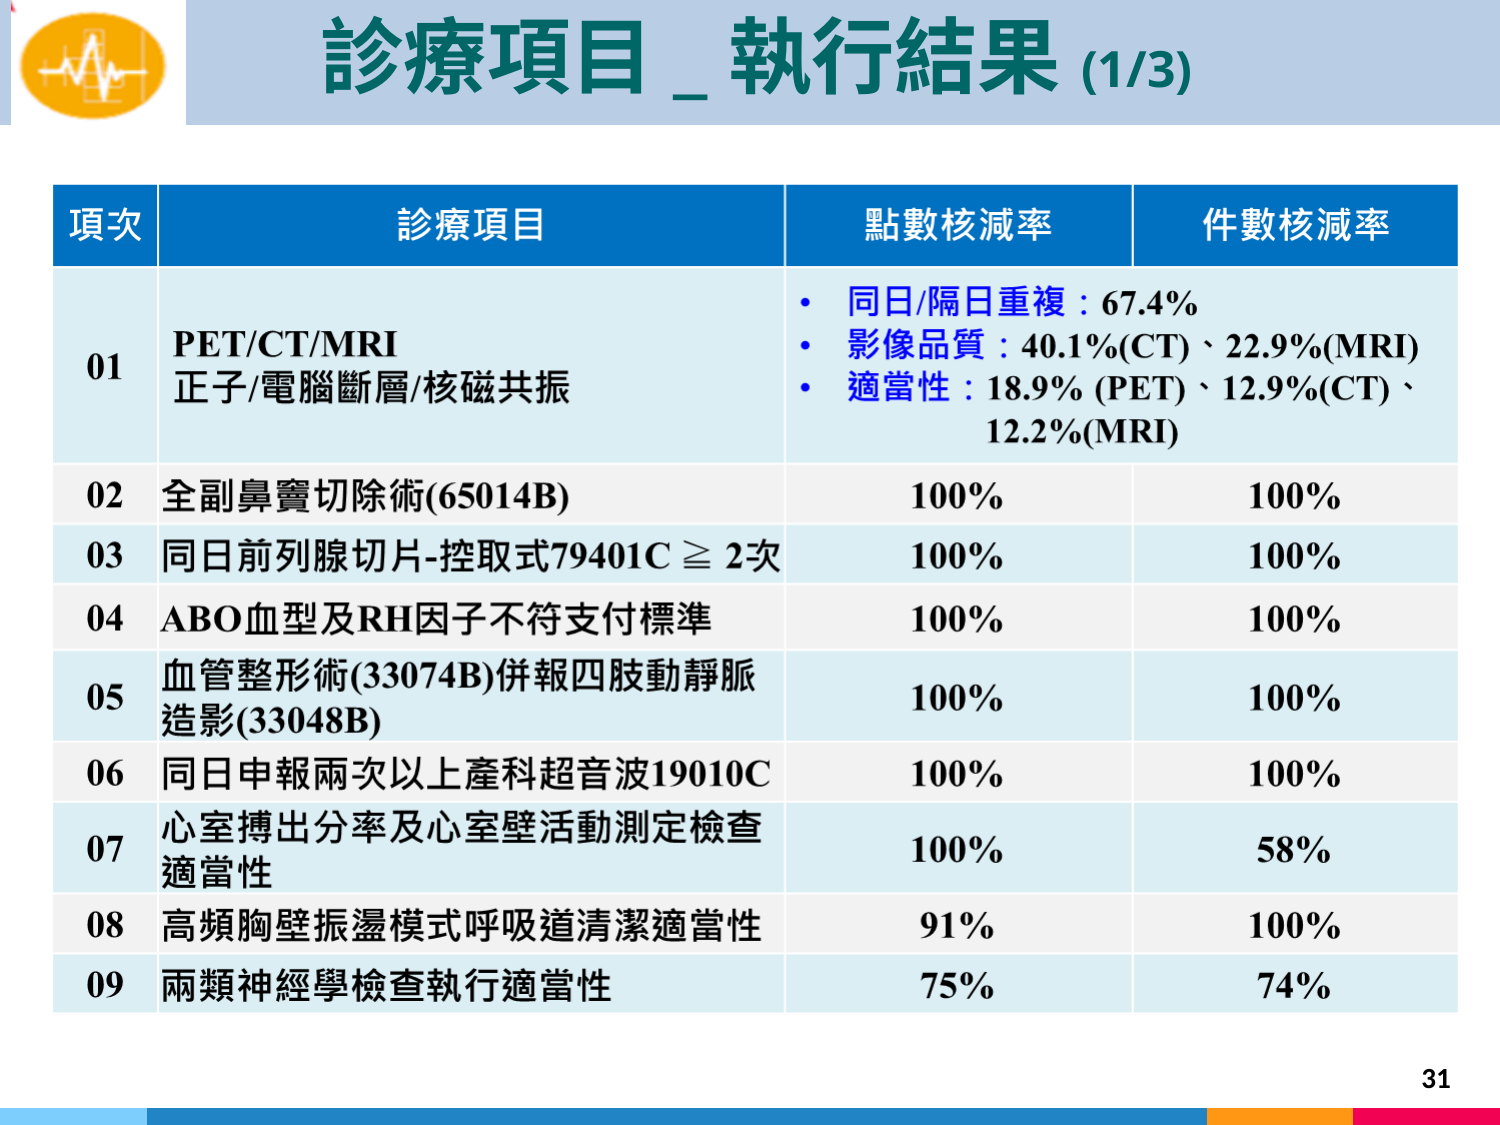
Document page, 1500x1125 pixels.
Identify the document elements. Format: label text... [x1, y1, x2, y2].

text_box <編號> [1391, 1043, 1482, 1113]
title 診療項目_執行結果(1/3) [186, 0, 1500, 114]
title 診療項目_執行結果(1/3) [7, 0, 11, 114]
picture [11, 0, 186, 137]
picture [52, 183, 1459, 1032]
